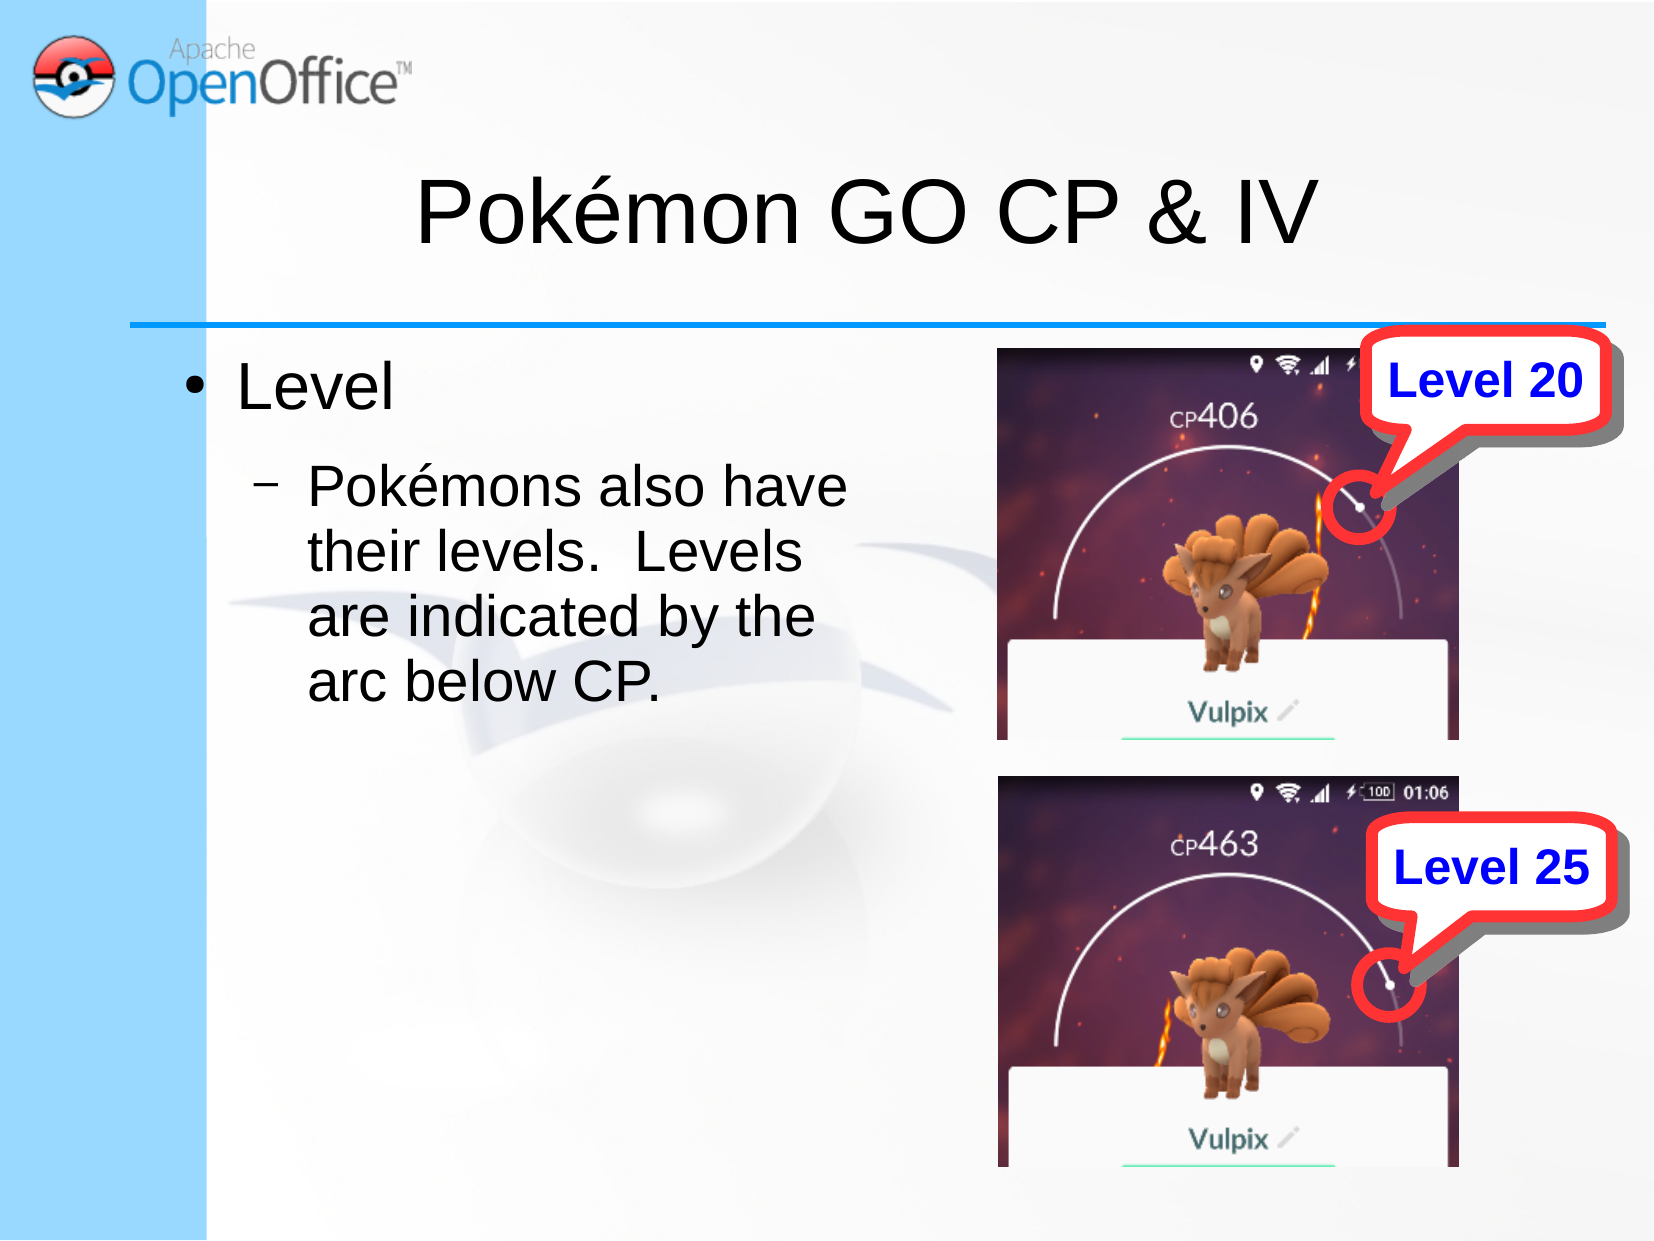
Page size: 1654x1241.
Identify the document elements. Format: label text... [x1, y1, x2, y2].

picture [31, 2, 1654, 1241]
text_box Level 20 [1365, 330, 1606, 493]
list Level Pokémons also have their levels. Levels are indicated by the arc below CP. [165, 349, 852, 1168]
text_box Level 25 [1371, 817, 1612, 969]
title Pokémon GO CP & IV [165, 108, 1571, 316]
